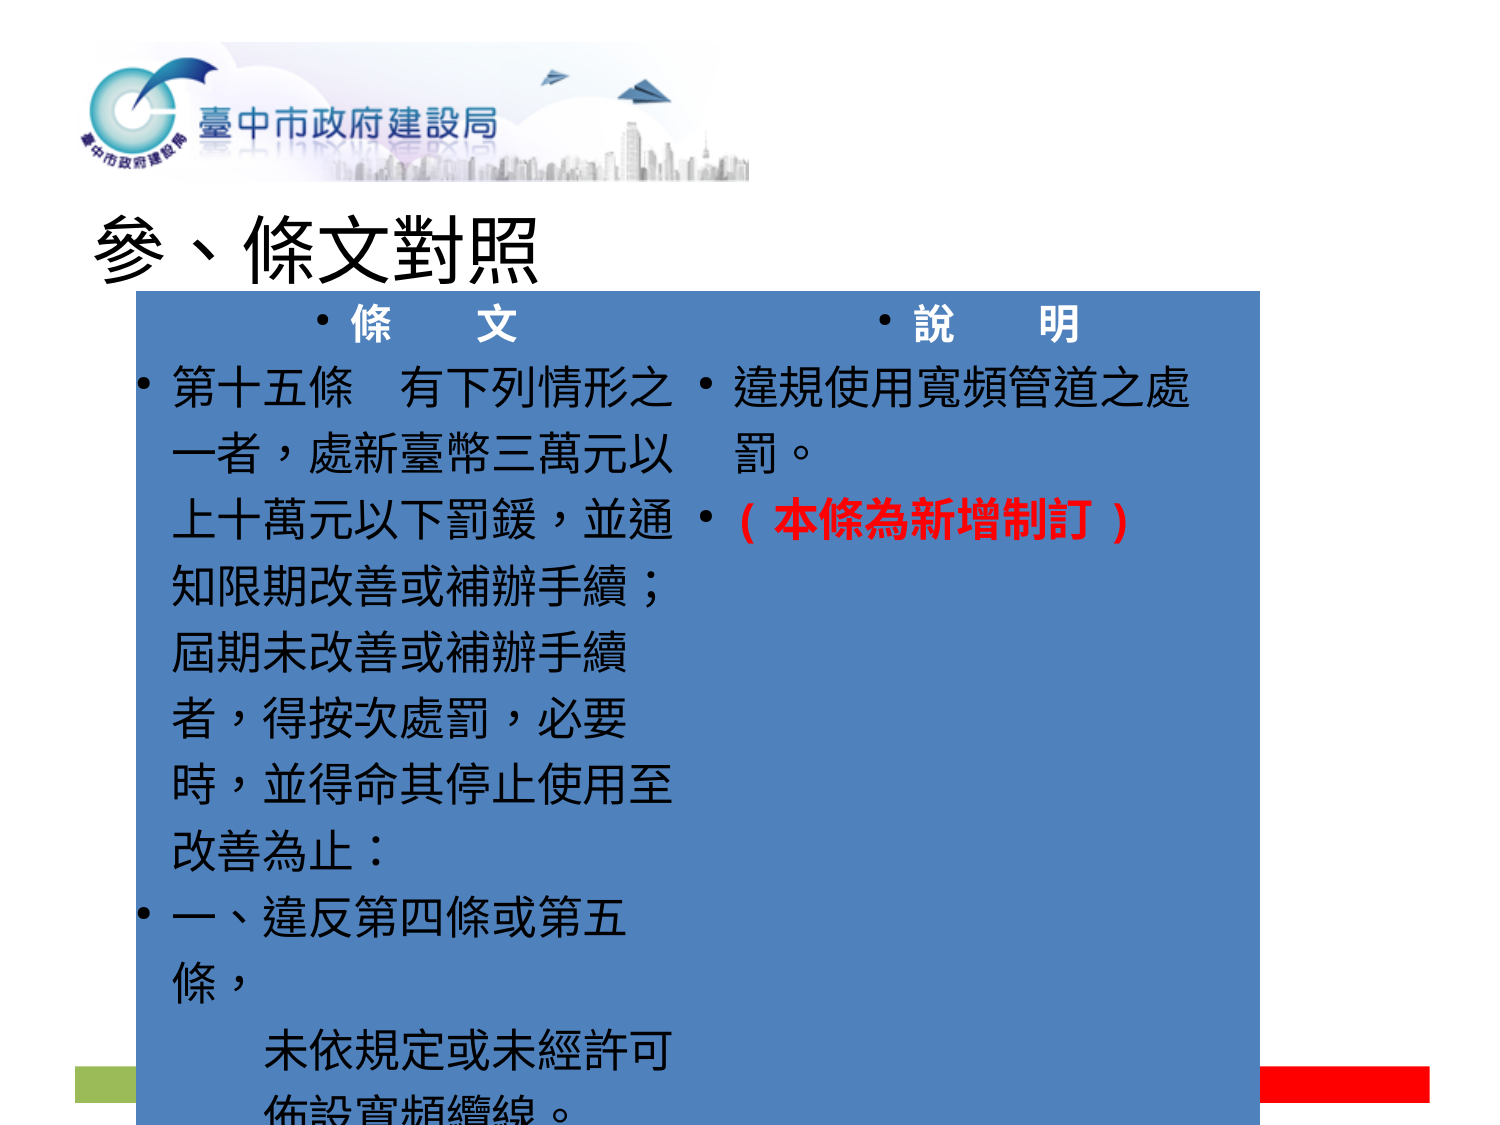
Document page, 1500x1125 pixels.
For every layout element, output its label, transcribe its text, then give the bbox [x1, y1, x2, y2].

text_box 參、條文對照 [76, 196, 1427, 303]
table_header 說 明 [698, 291, 1260, 351]
table_header 條 文 [136, 291, 698, 351]
table_cell 第十五條 有下列情形之一者，處新臺幣三萬元以上十萬元以下罰鍰，並通知限期改善或補辦手續；屆期未改善或補辦手續者，得按次處罰，必要時，並得命其停止使用至改善為止： 一、違反第四條或第五條， 未依規定或未經許可 佈設寬頻纜線。 [136, 351, 698, 1125]
table_cell 違規使用寬頻管道之處罰。 (本條為新增制訂) [698, 351, 1260, 1125]
text_box [1260, 1053, 1489, 1114]
